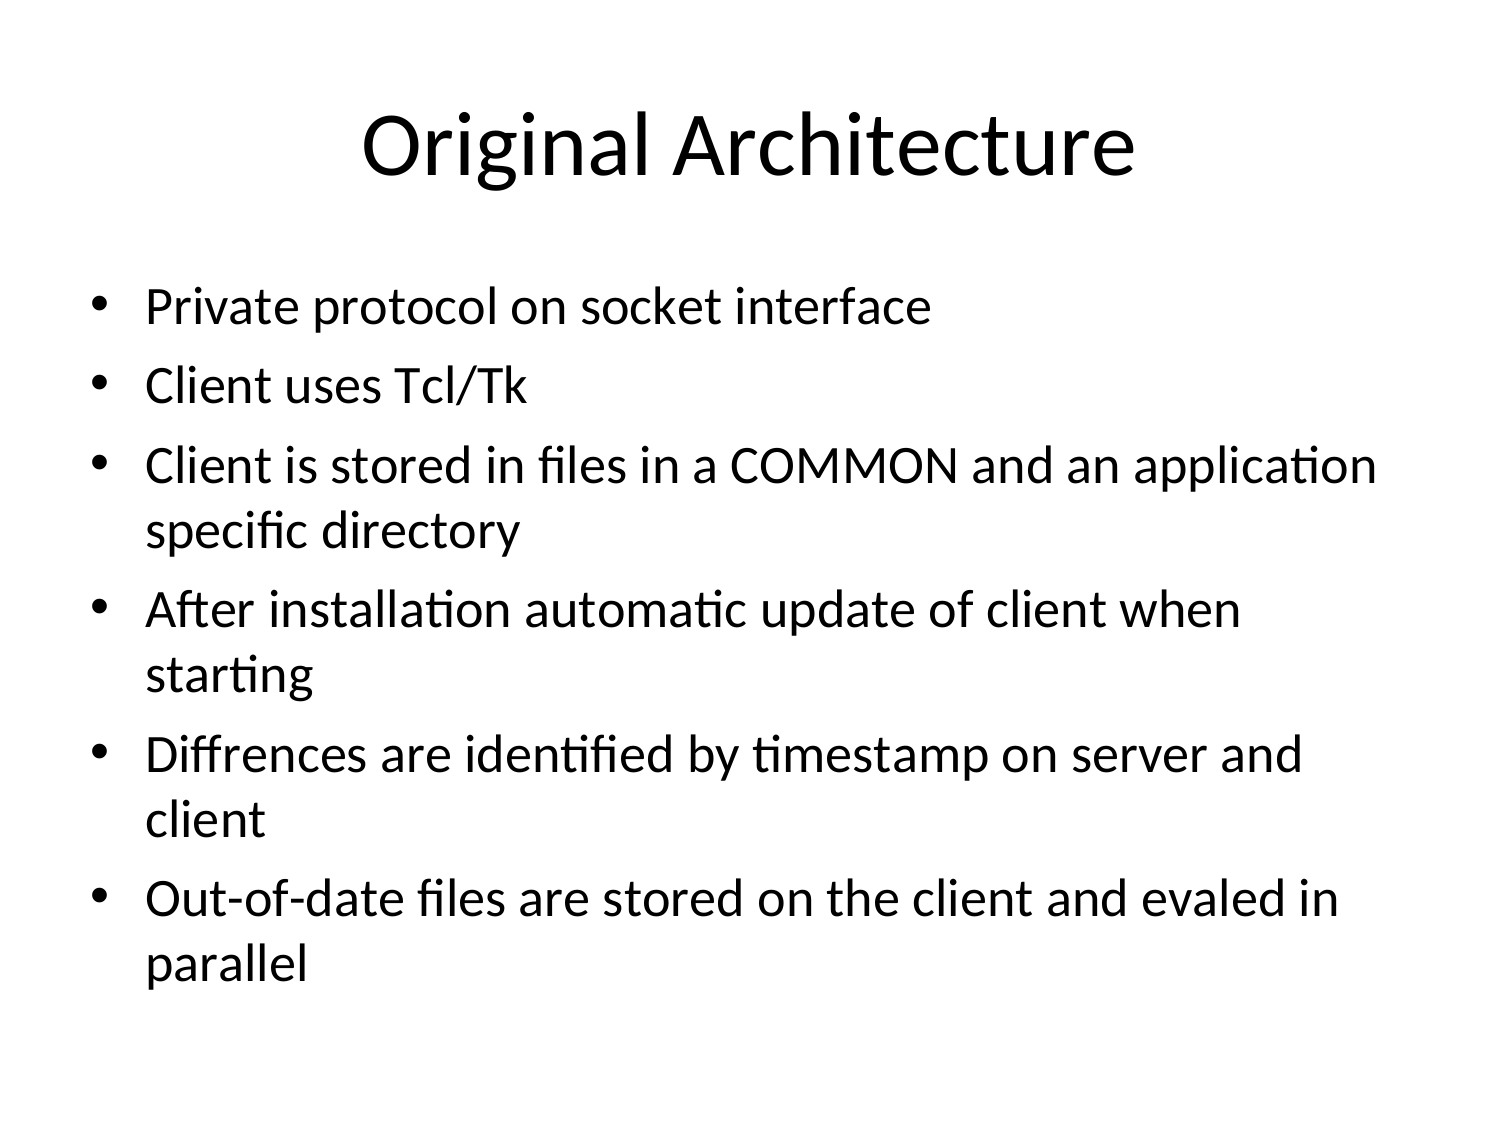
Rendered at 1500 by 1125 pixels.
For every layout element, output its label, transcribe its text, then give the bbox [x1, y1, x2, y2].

text_box Private protocol on socket interface Client uses Tcl/Tk Client is stored in files in a COMMON and an application specific directory After installation automatic update of client when starting Diffrences are identified by timestamp on server and client Out-of-date files are stored on the client and evaled in parallel [75, 262, 1426, 1005]
text_box Original Architecture [75, 45, 1426, 233]
